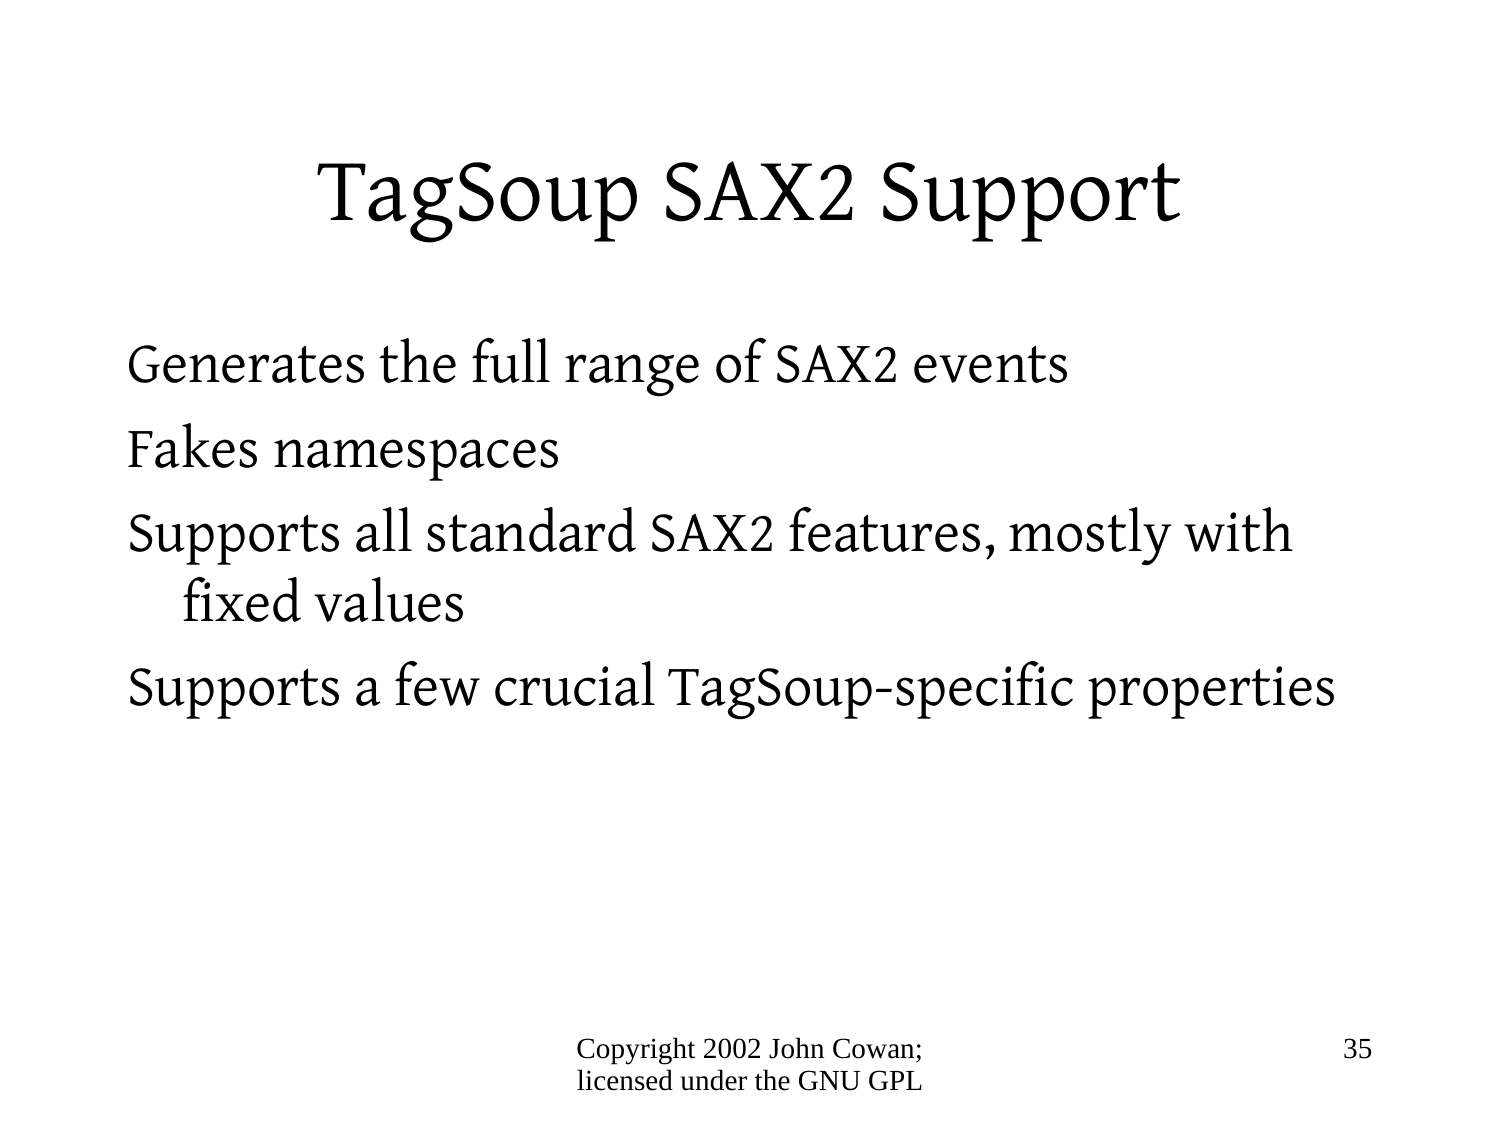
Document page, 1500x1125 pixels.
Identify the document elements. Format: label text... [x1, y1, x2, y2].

title TagSoup SAX2 Support [112, 99, 1388, 288]
list Generates the full range of SAX2 events Fakes namespaces Supports all standard SAX2 features, mostly with fixed values Supports a few crucial TagSoup-specific properties [112, 324, 1388, 1040]
text_box Copyright 2002 John Cowan; licensed under the GNU GPL [512, 1040, 988, 1107]
text_box 35 [1074, 1040, 1388, 1074]
